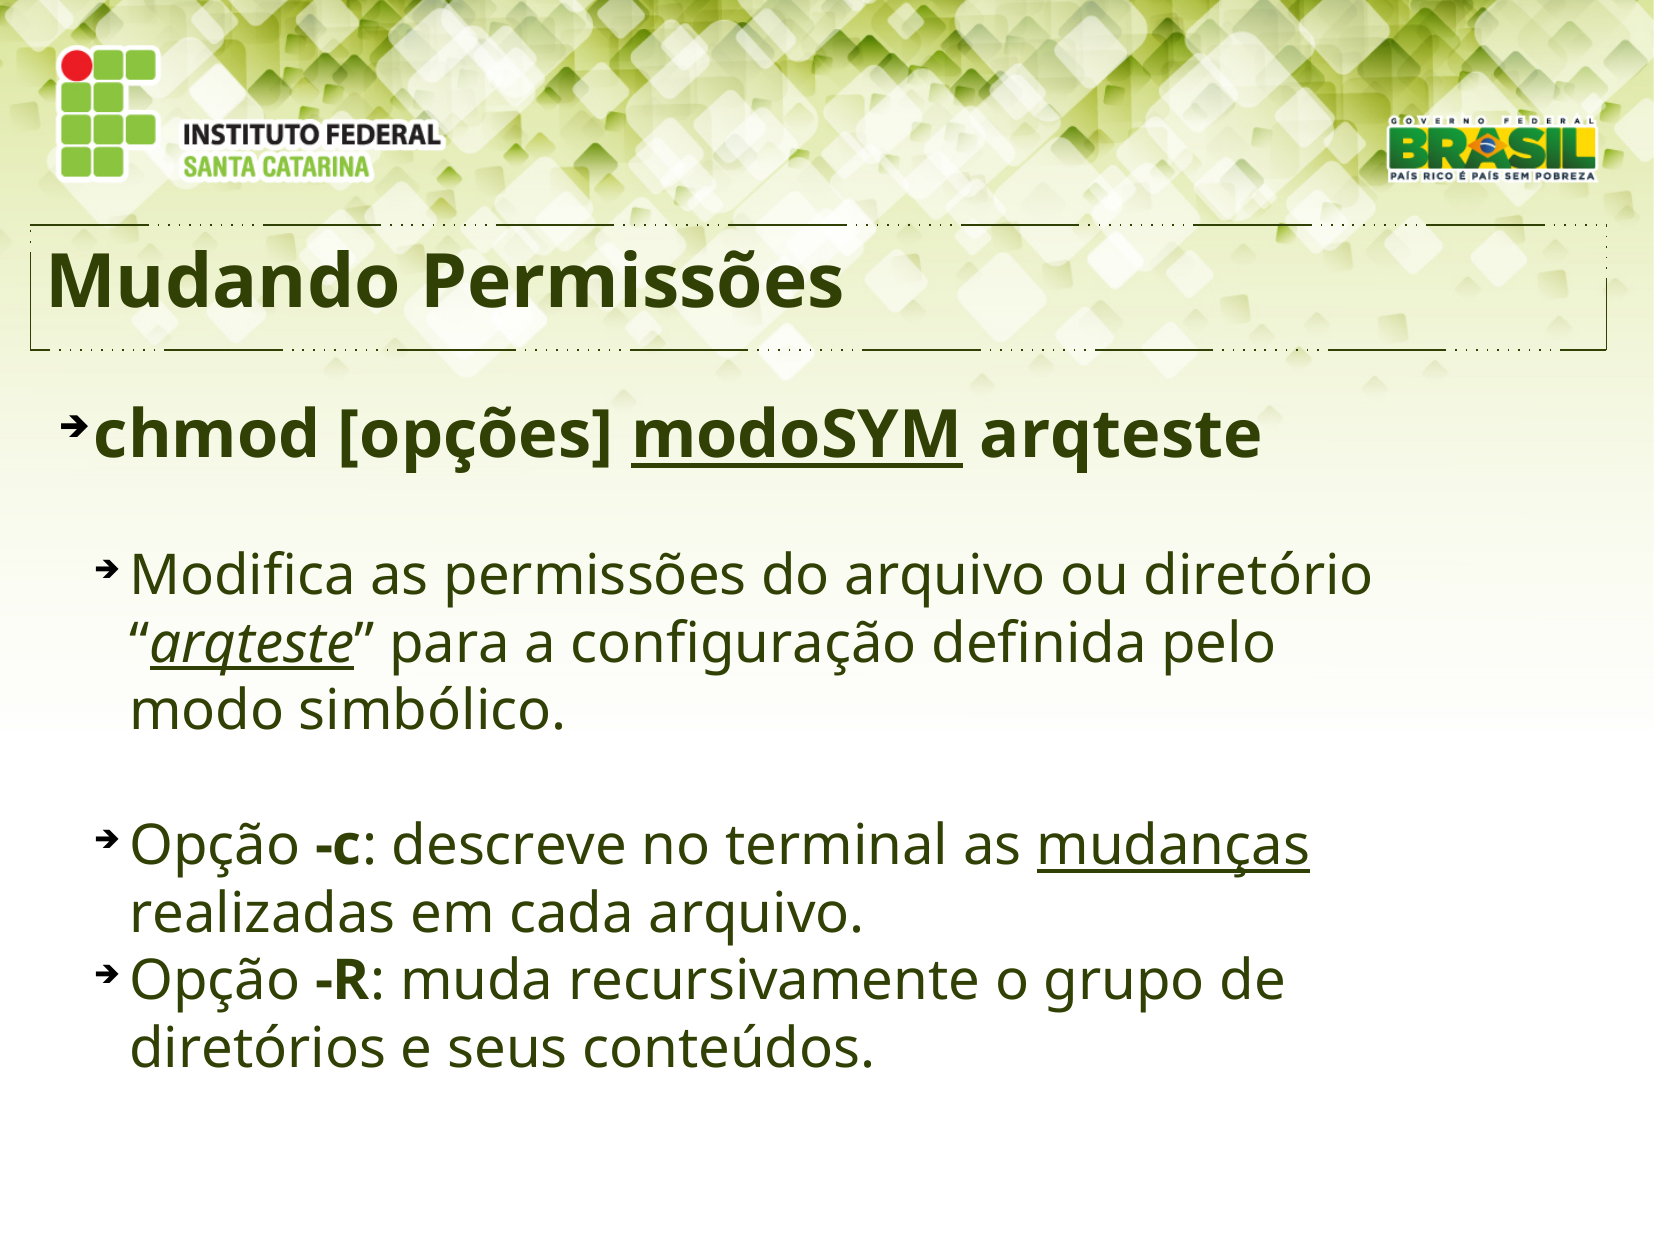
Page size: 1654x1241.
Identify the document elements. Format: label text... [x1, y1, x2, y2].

text_box chmod [opções] modoSYM arqteste Modifica as permissões do arquivo ou diretório “arqteste” para a configuração definida pelo modo simbólico. Opção -c: descreve no terminal as mudanças realizadas em cada arquivo. Opção -R: muda recursivamente o grupo de diretórios e seus conteúdos. [43, 383, 1453, 1221]
text_box Mudando Permissões [30, 225, 1607, 351]
picture [0, 0, 1654, 1241]
